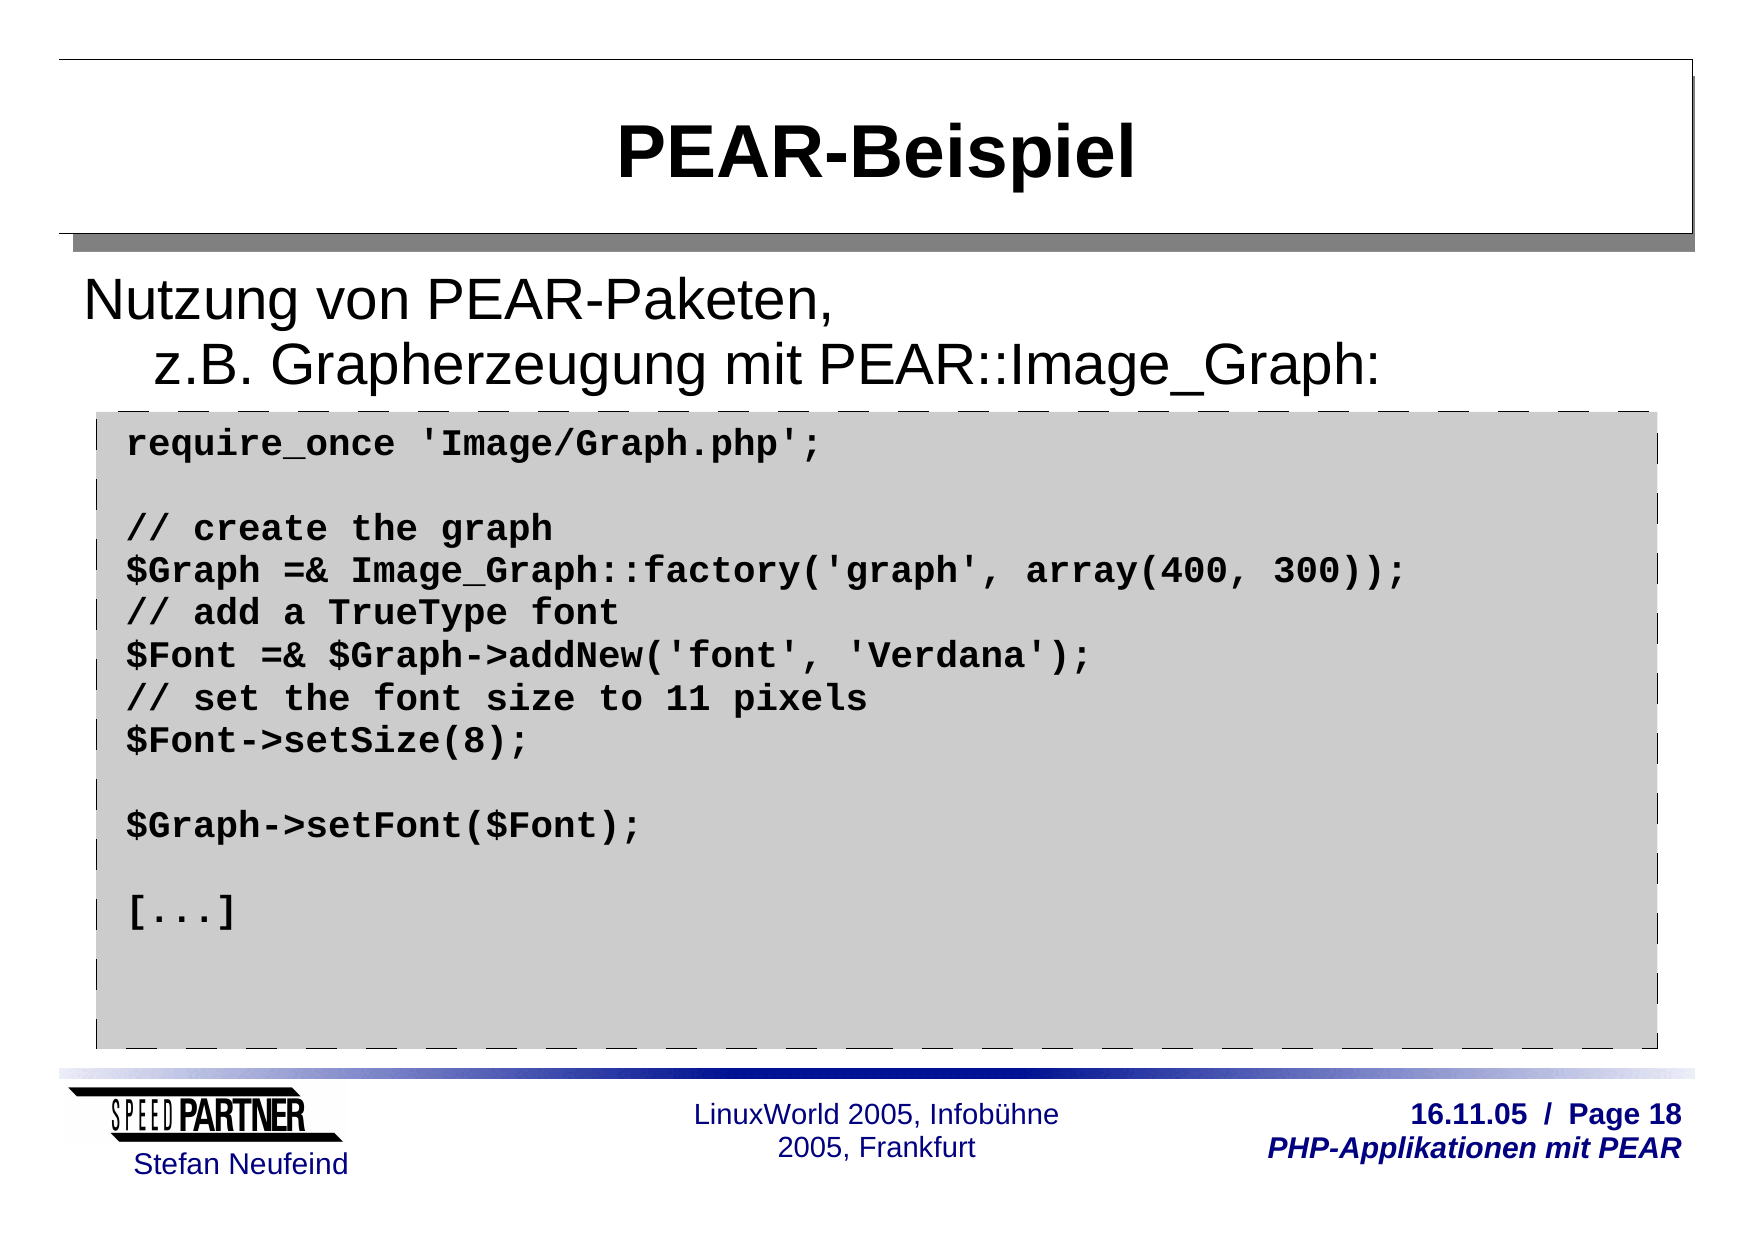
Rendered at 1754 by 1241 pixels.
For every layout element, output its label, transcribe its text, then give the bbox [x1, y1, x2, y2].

list Nutzung von PEAR-Paketen, z.B. Grapherzeugung mit PEAR::Image_Graph: [71, 266, 1695, 1049]
text_box require_once 'Image/Graph.php'; // create the graph $Graph =& Image_Graph::factory('graph', array(400, 300)); // add a TrueType font $Font =& $Graph->addNew('font', 'Verdana'); // set the font size to 11 pixels $Font->setSize(8); $Graph->setFont($Font); [...] [96, 411, 1658, 1049]
title PEAR-Beispiel [59, 59, 1695, 244]
picture [64, 1082, 348, 1146]
picture [59, 1068, 1695, 1079]
